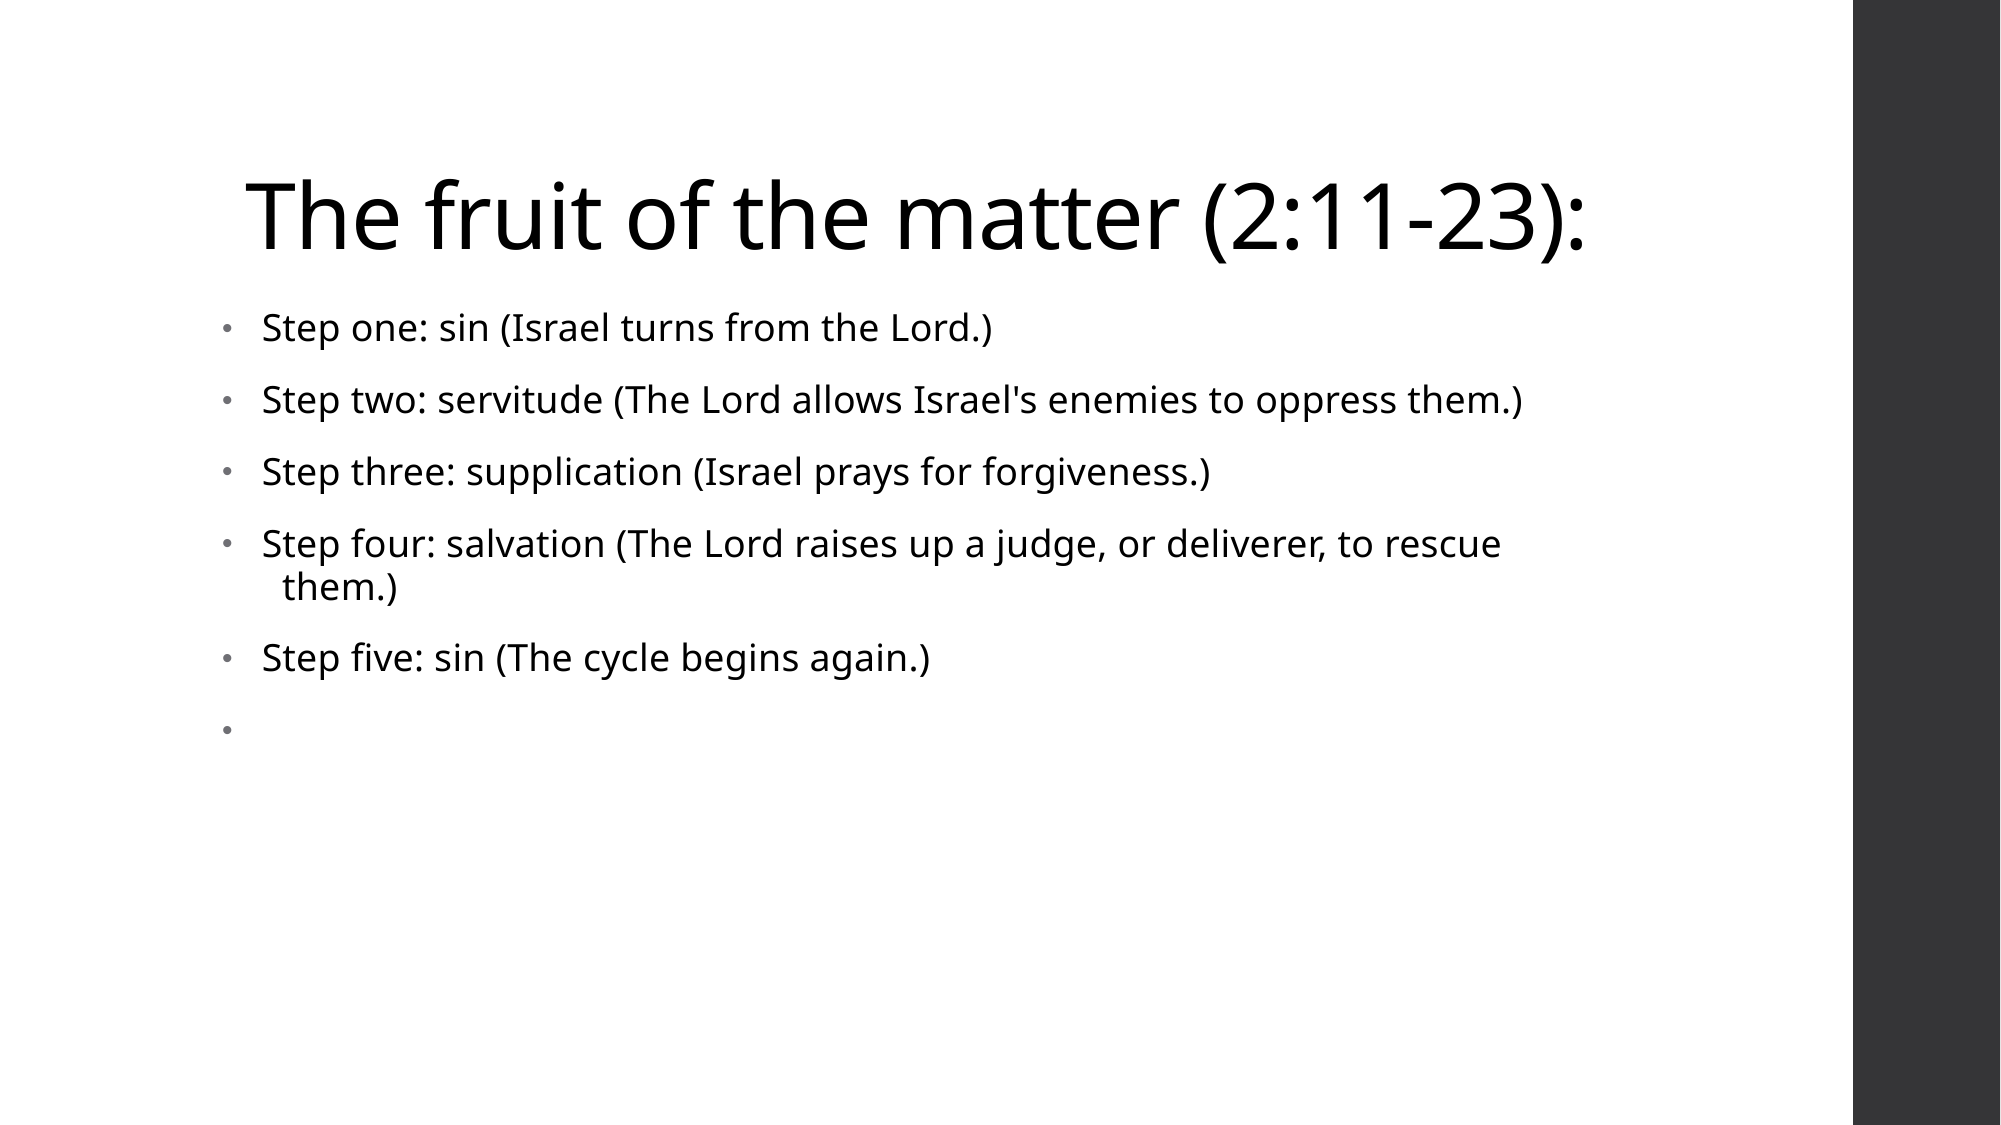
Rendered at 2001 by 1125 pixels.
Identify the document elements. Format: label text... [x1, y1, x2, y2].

title The fruit of the matter (2:11-23): [206, 60, 1797, 278]
list Step one: sin (Israel turns from the Lord.) Step two: servitude (The Lord allows Israel's enemies to oppress them.) Step three: supplication (Israel prays for forgiveness.) Step four: salvation (The Lord raises up a judge, or deliverer, to rescue them.) Step five: sin (The cycle begins again.) [206, 299, 1617, 1014]
